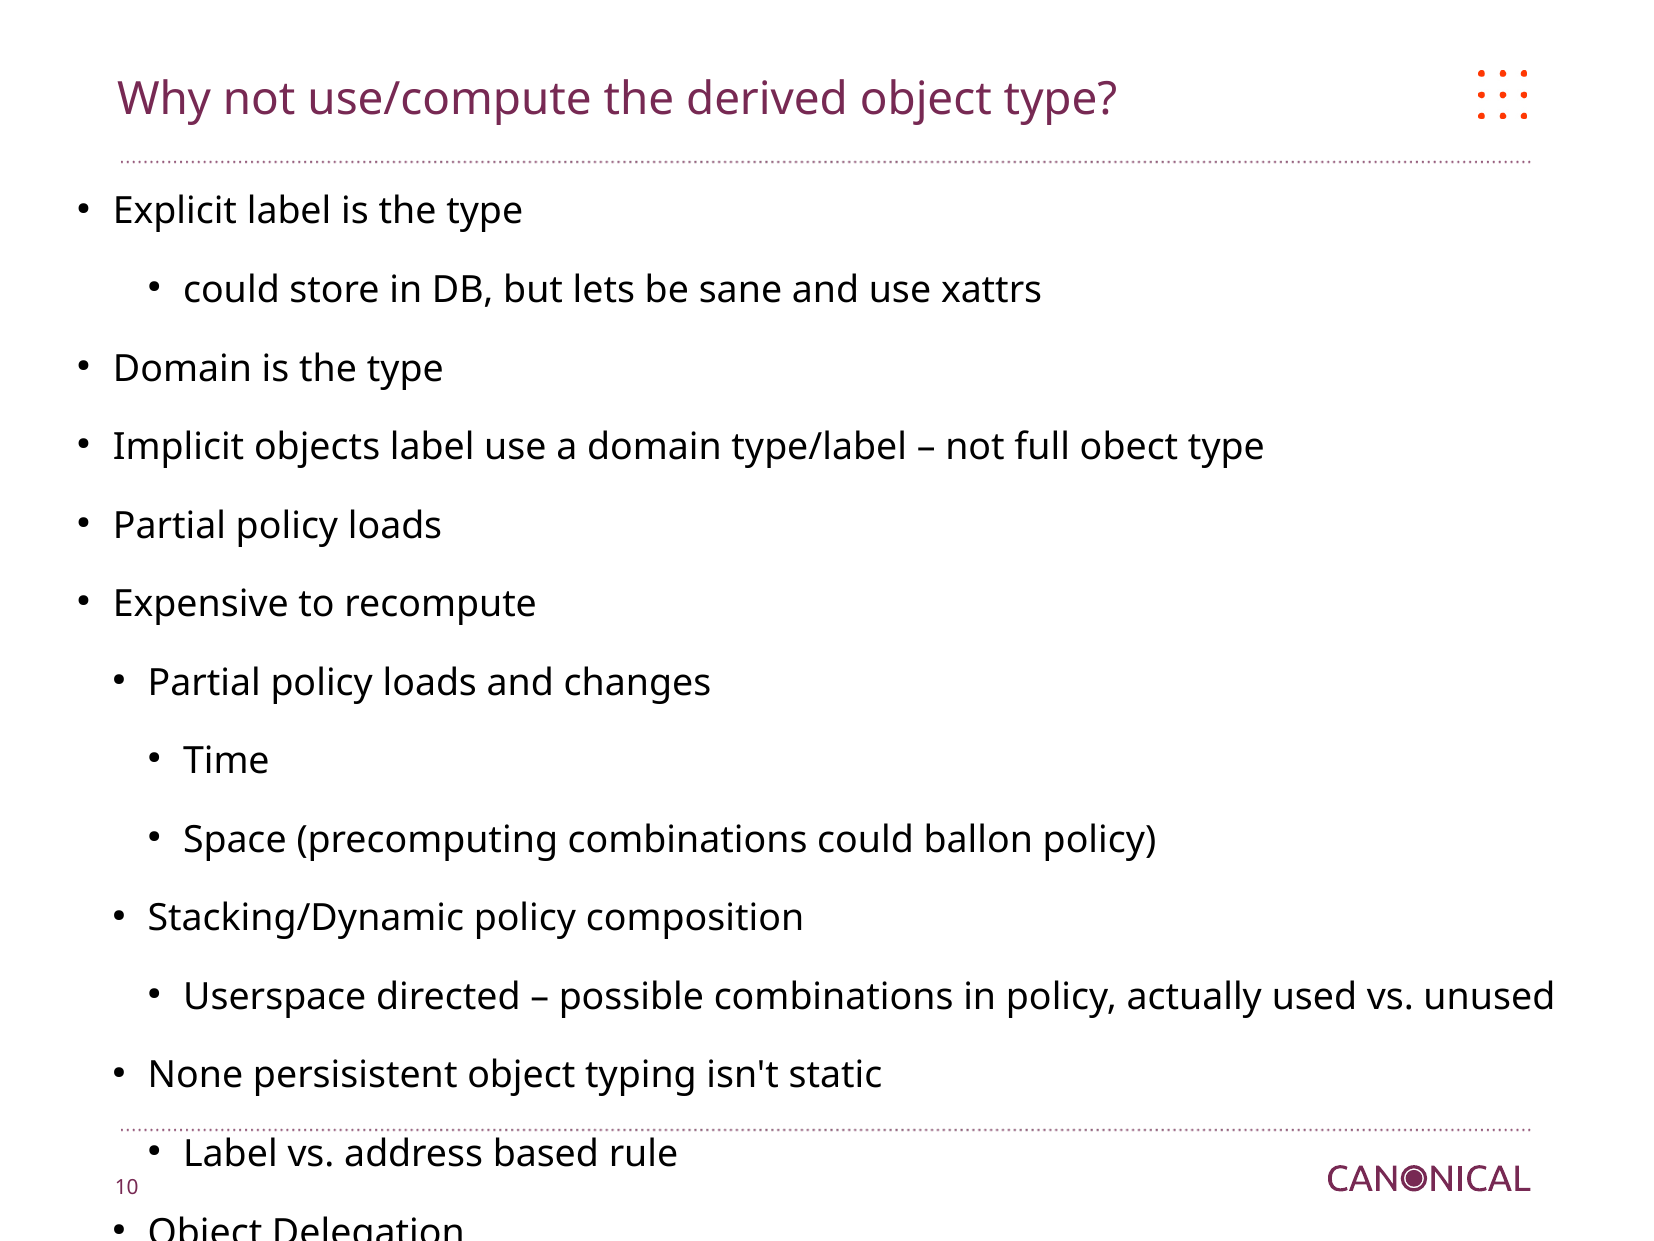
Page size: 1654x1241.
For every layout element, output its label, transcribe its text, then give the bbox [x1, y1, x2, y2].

title Why not use/compute the derived object type? [117, 71, 1447, 123]
picture [111, 159, 1533, 166]
picture [111, 1127, 1533, 1134]
list Explicit label is the type could store in DB, but lets be sane and use xattrs Domain is the type Implicit objects label use a domain type/label – not full obect type Partial policy loads Expensive to recompute Partial policy loads and changes Time Space (precomputing combinations could ballon policy) Stacking/Dynamic policy composition Userspace directed – possible combinations in policy, actually used vs. unused None persisistent object typing isn't static Label vs. address based rule Object Delegation [76, 171, 1565, 1093]
picture [1478, 70, 1527, 119]
